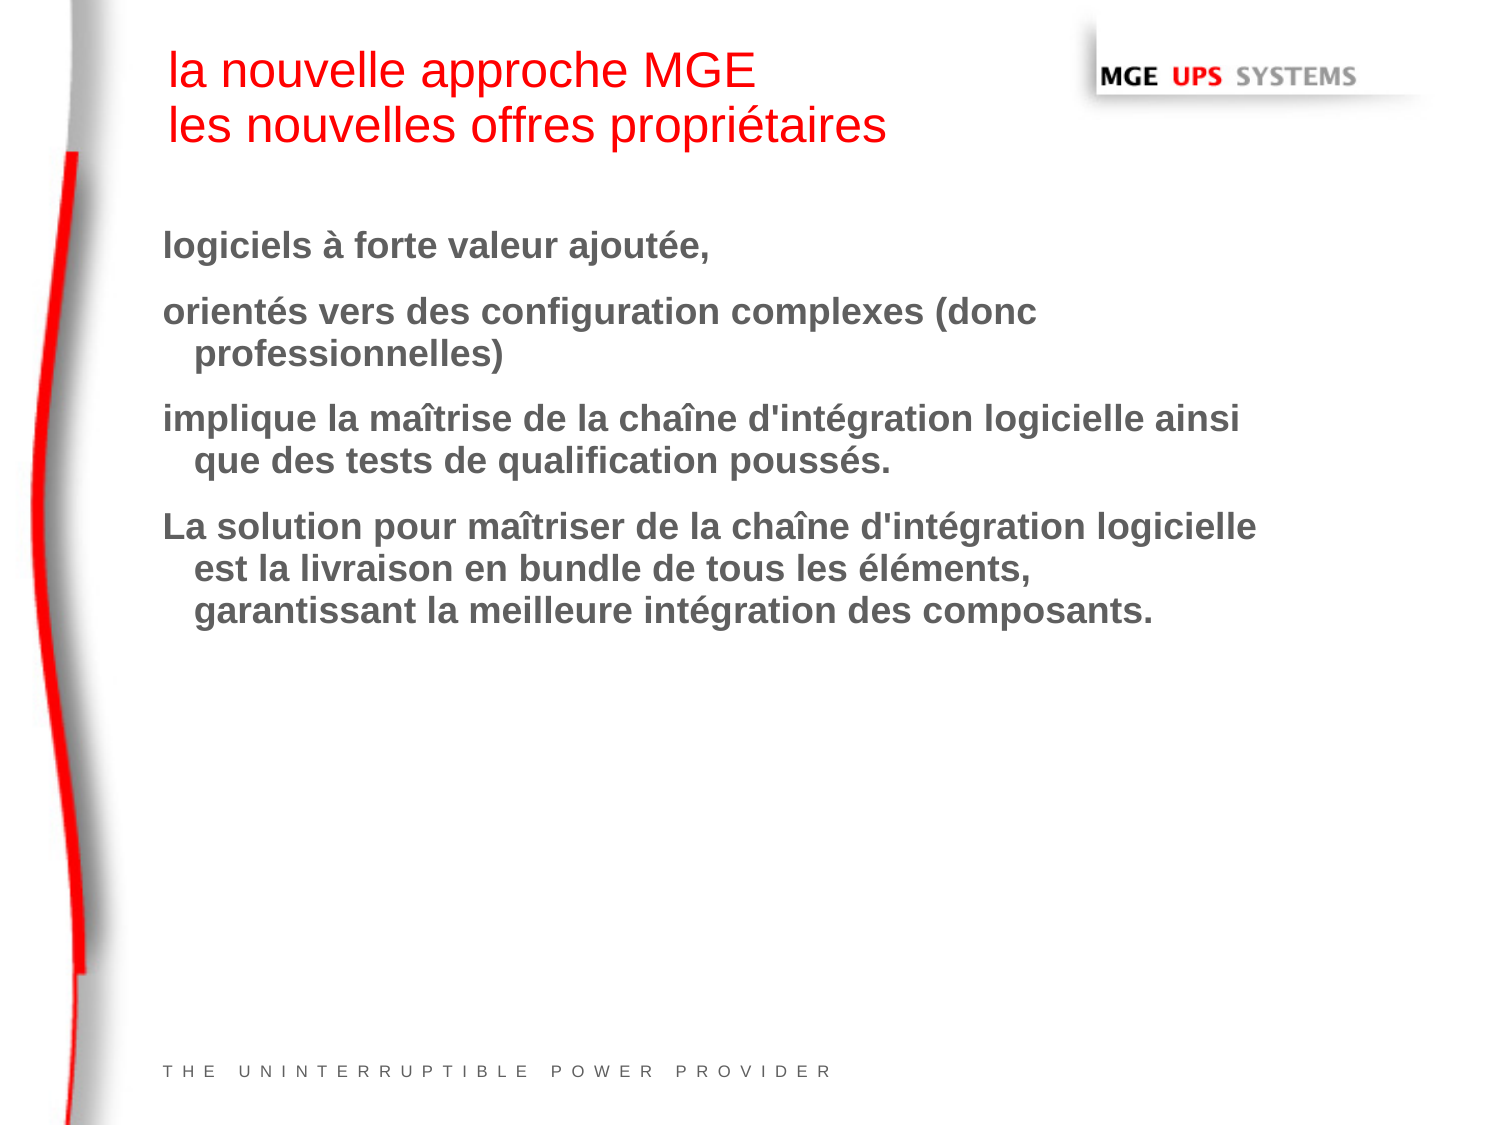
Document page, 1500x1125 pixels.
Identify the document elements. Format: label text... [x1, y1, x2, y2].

list logiciels à forte valeur ajoutée, orientés vers des configuration complexes (donc professionnelles) implique la maîtrise de la chaîne d'intégration logicielle ainsi que des tests de qualification poussés. La solution pour maîtriser de la chaîne d'intégration logicielle est la livraison en bundle de tous les éléments, garantissant la meilleure intégration des composants. [162, 224, 1263, 976]
title la nouvelle approche MGE les nouvelles offres propriétaires [168, 35, 1019, 160]
